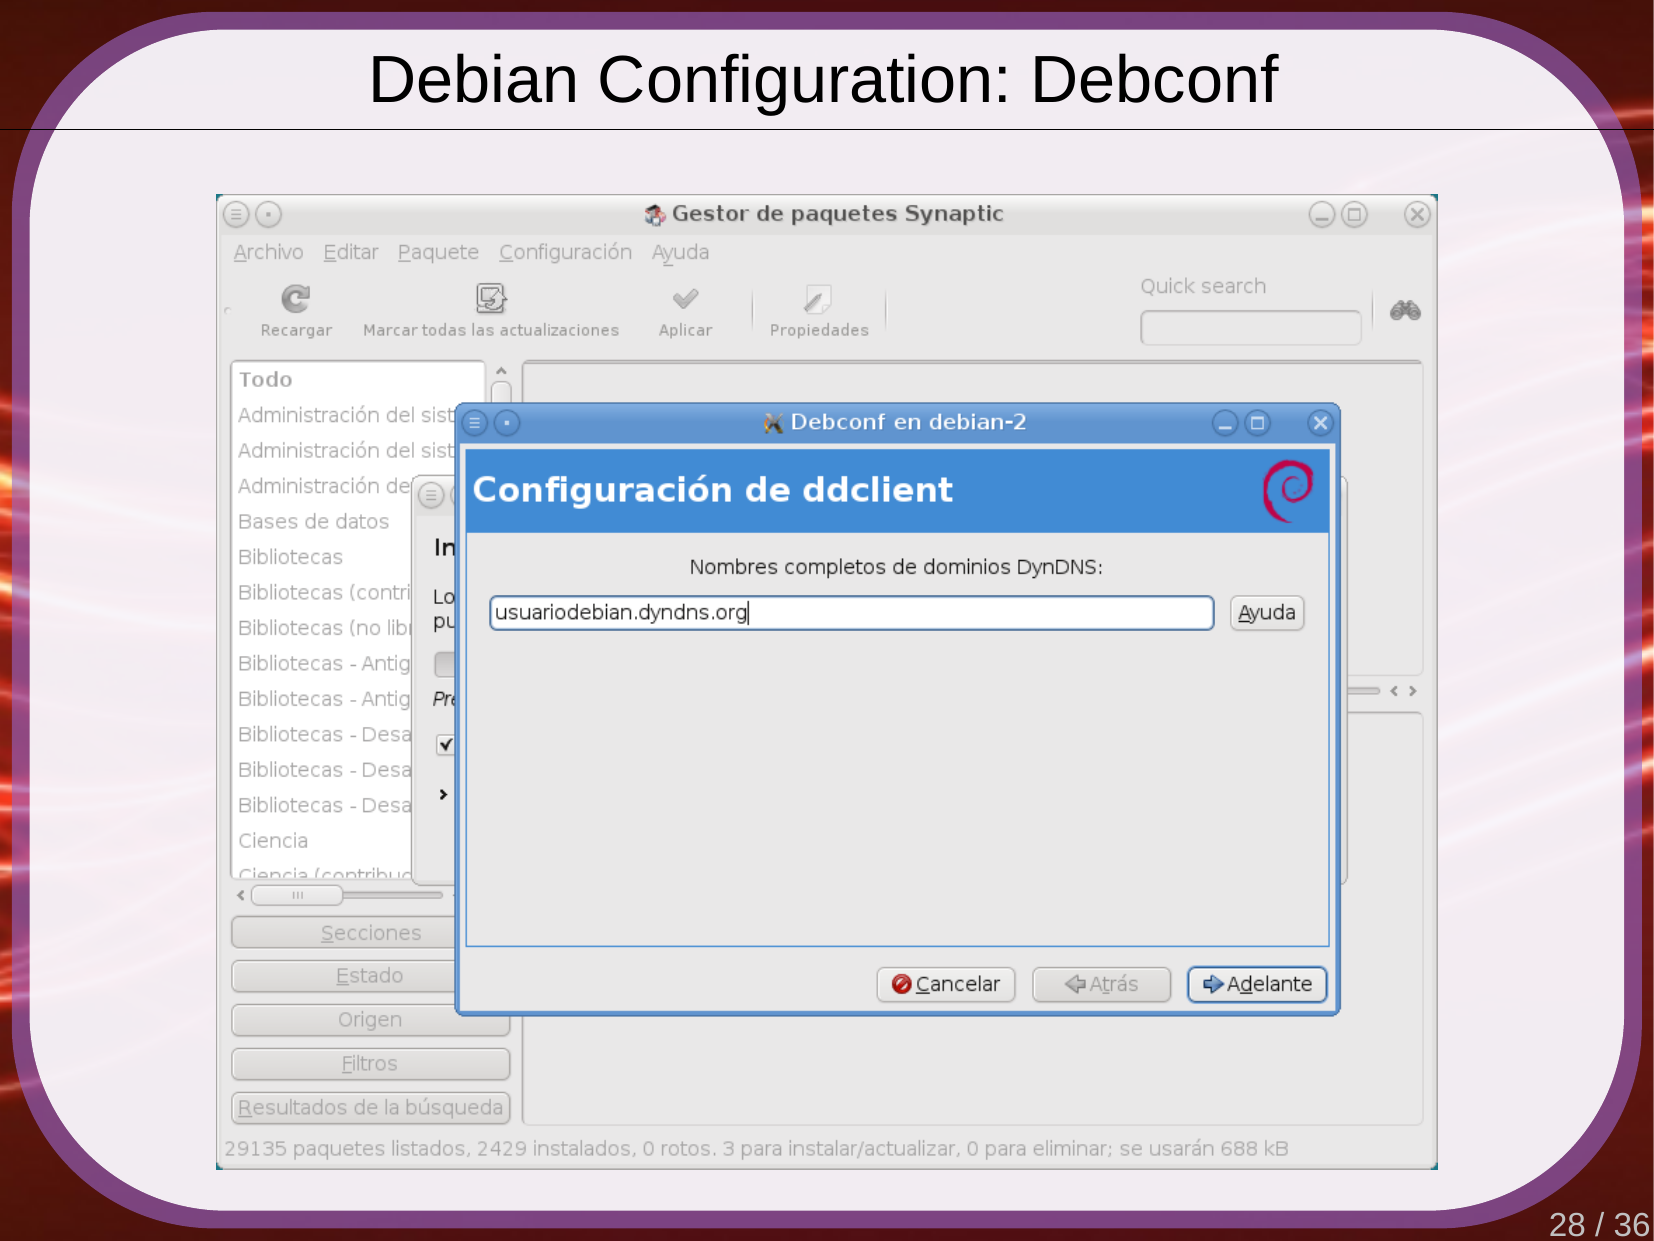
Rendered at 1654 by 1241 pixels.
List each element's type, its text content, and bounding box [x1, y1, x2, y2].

picture [216, 194, 1438, 1170]
picture [0, 0, 1654, 129]
picture [0, 130, 1654, 1241]
title Debian Configuration: Debconf [82, 35, 1565, 125]
